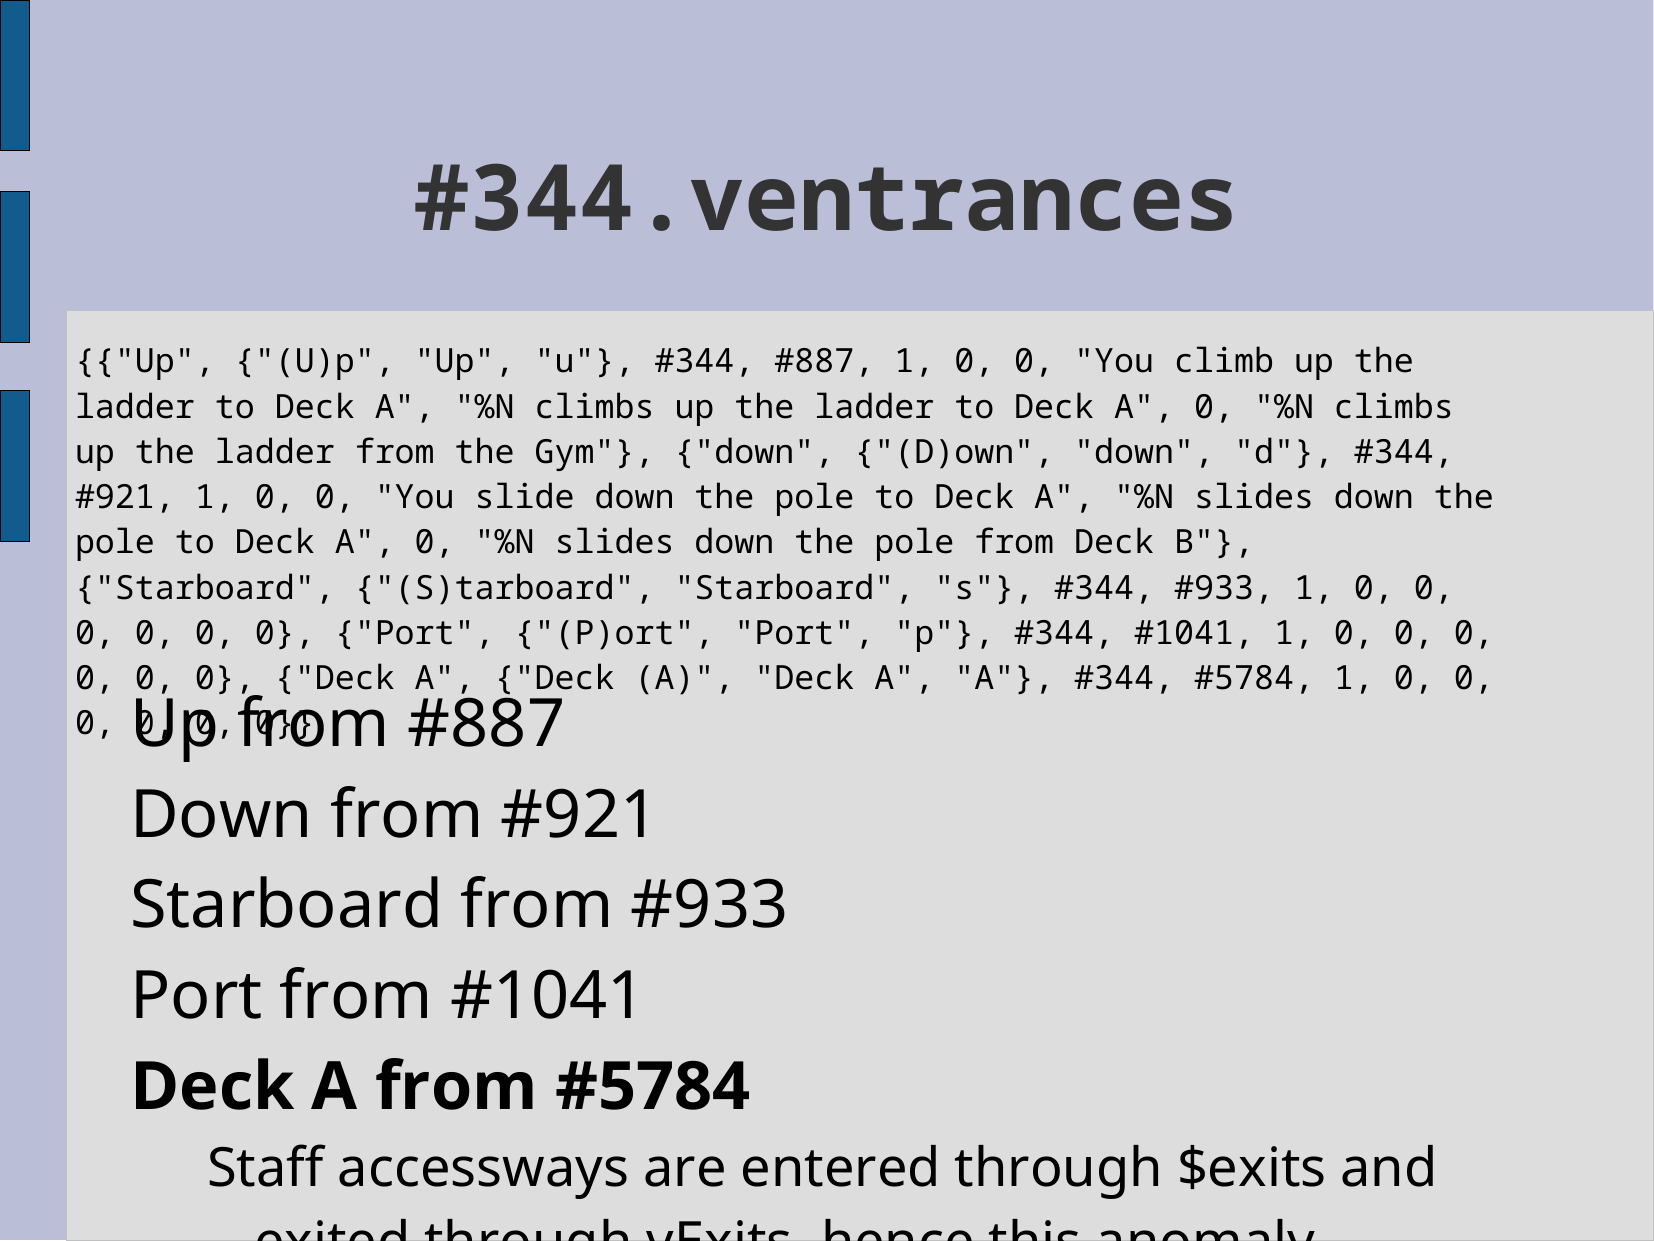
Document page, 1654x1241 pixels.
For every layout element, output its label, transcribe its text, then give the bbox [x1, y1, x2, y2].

list Up from #887 Down from #921 Starboard from #933 Port from #1041 Deck A from #5784 Staff accessways are entered through $exits and exited through vExits, hence this anomaly [112, 675, 1535, 1177]
text_box {{"Up", {"(U)p", "Up", "u"}, #344, #887, 1, 0, 0, "You climb up the ladder to Deck A", "%N climbs up the ladder to Deck A", 0, "%N climbs up the ladder from the Gym"}, {"down", {"(D)own", "down", "d"}, #344, #921, 1, 0, 0, "You slide down the pole to Deck A", "%N slides down the pole to Deck A", 0, "%N slides down the pole from Deck B"}, {"Starboard", {"(S)tarboard", "Starboard", "s"}, #344, #933, 1, 0, 0, 0, 0, 0, 0}, {"Port", {"(P)ort", "Port", "p"}, #344, #1041, 1, 0, 0, 0, 0, 0, 0}, {"Deck A", {"Deck (A)", "Deck A", "A"}, #344, #5784, 1, 0, 0, 0, 0, 0, 0}} [75, 337, 1506, 713]
title #344.ventrances [121, 91, 1534, 299]
